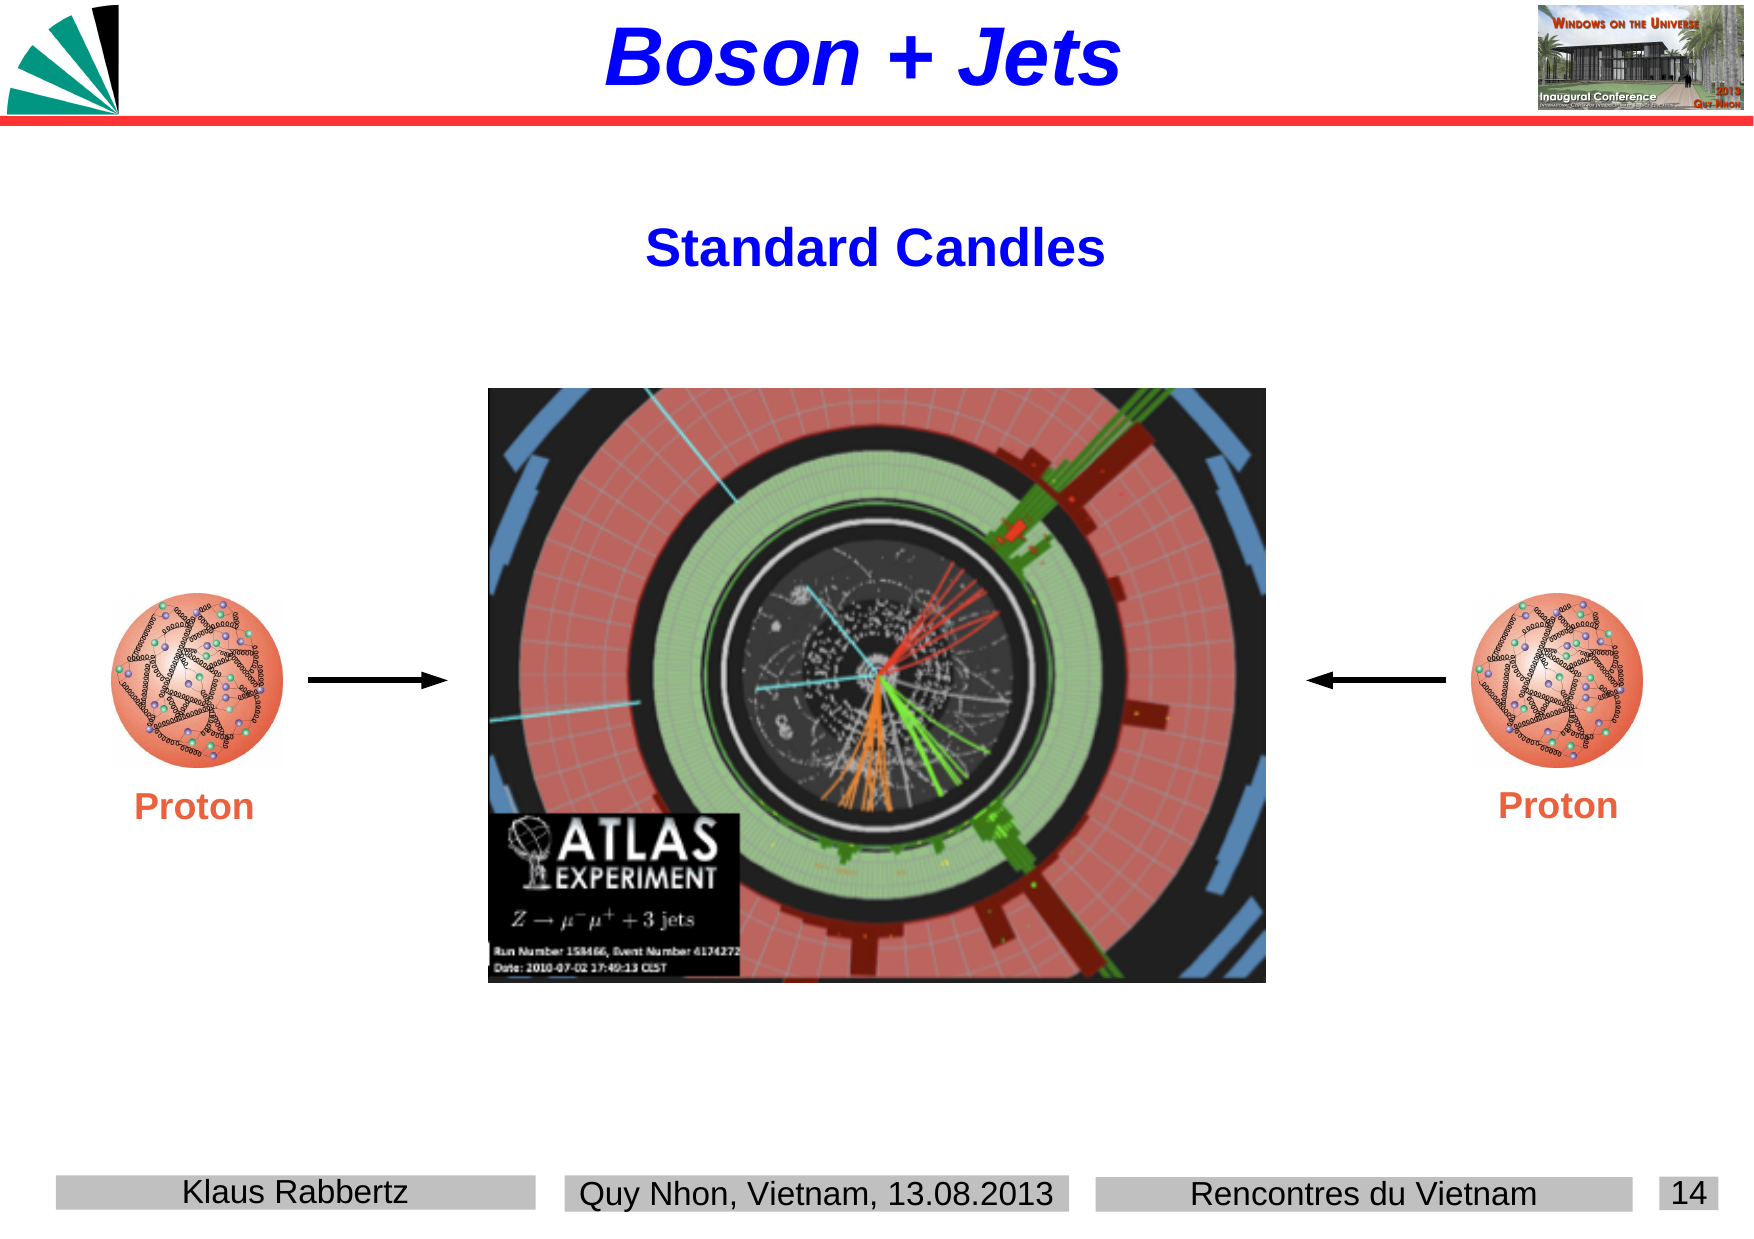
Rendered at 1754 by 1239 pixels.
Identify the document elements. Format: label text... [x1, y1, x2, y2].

title Boson + Jets [123, 0, 1606, 114]
text_box Proton [1486, 778, 1632, 834]
picture [1471, 593, 1643, 769]
text_box Proton [122, 779, 269, 834]
picture [1606, 5, 1744, 110]
picture [7, 5, 119, 116]
picture [488, 388, 1266, 983]
picture [111, 593, 283, 769]
text_box Standard Candles [633, 212, 1120, 285]
